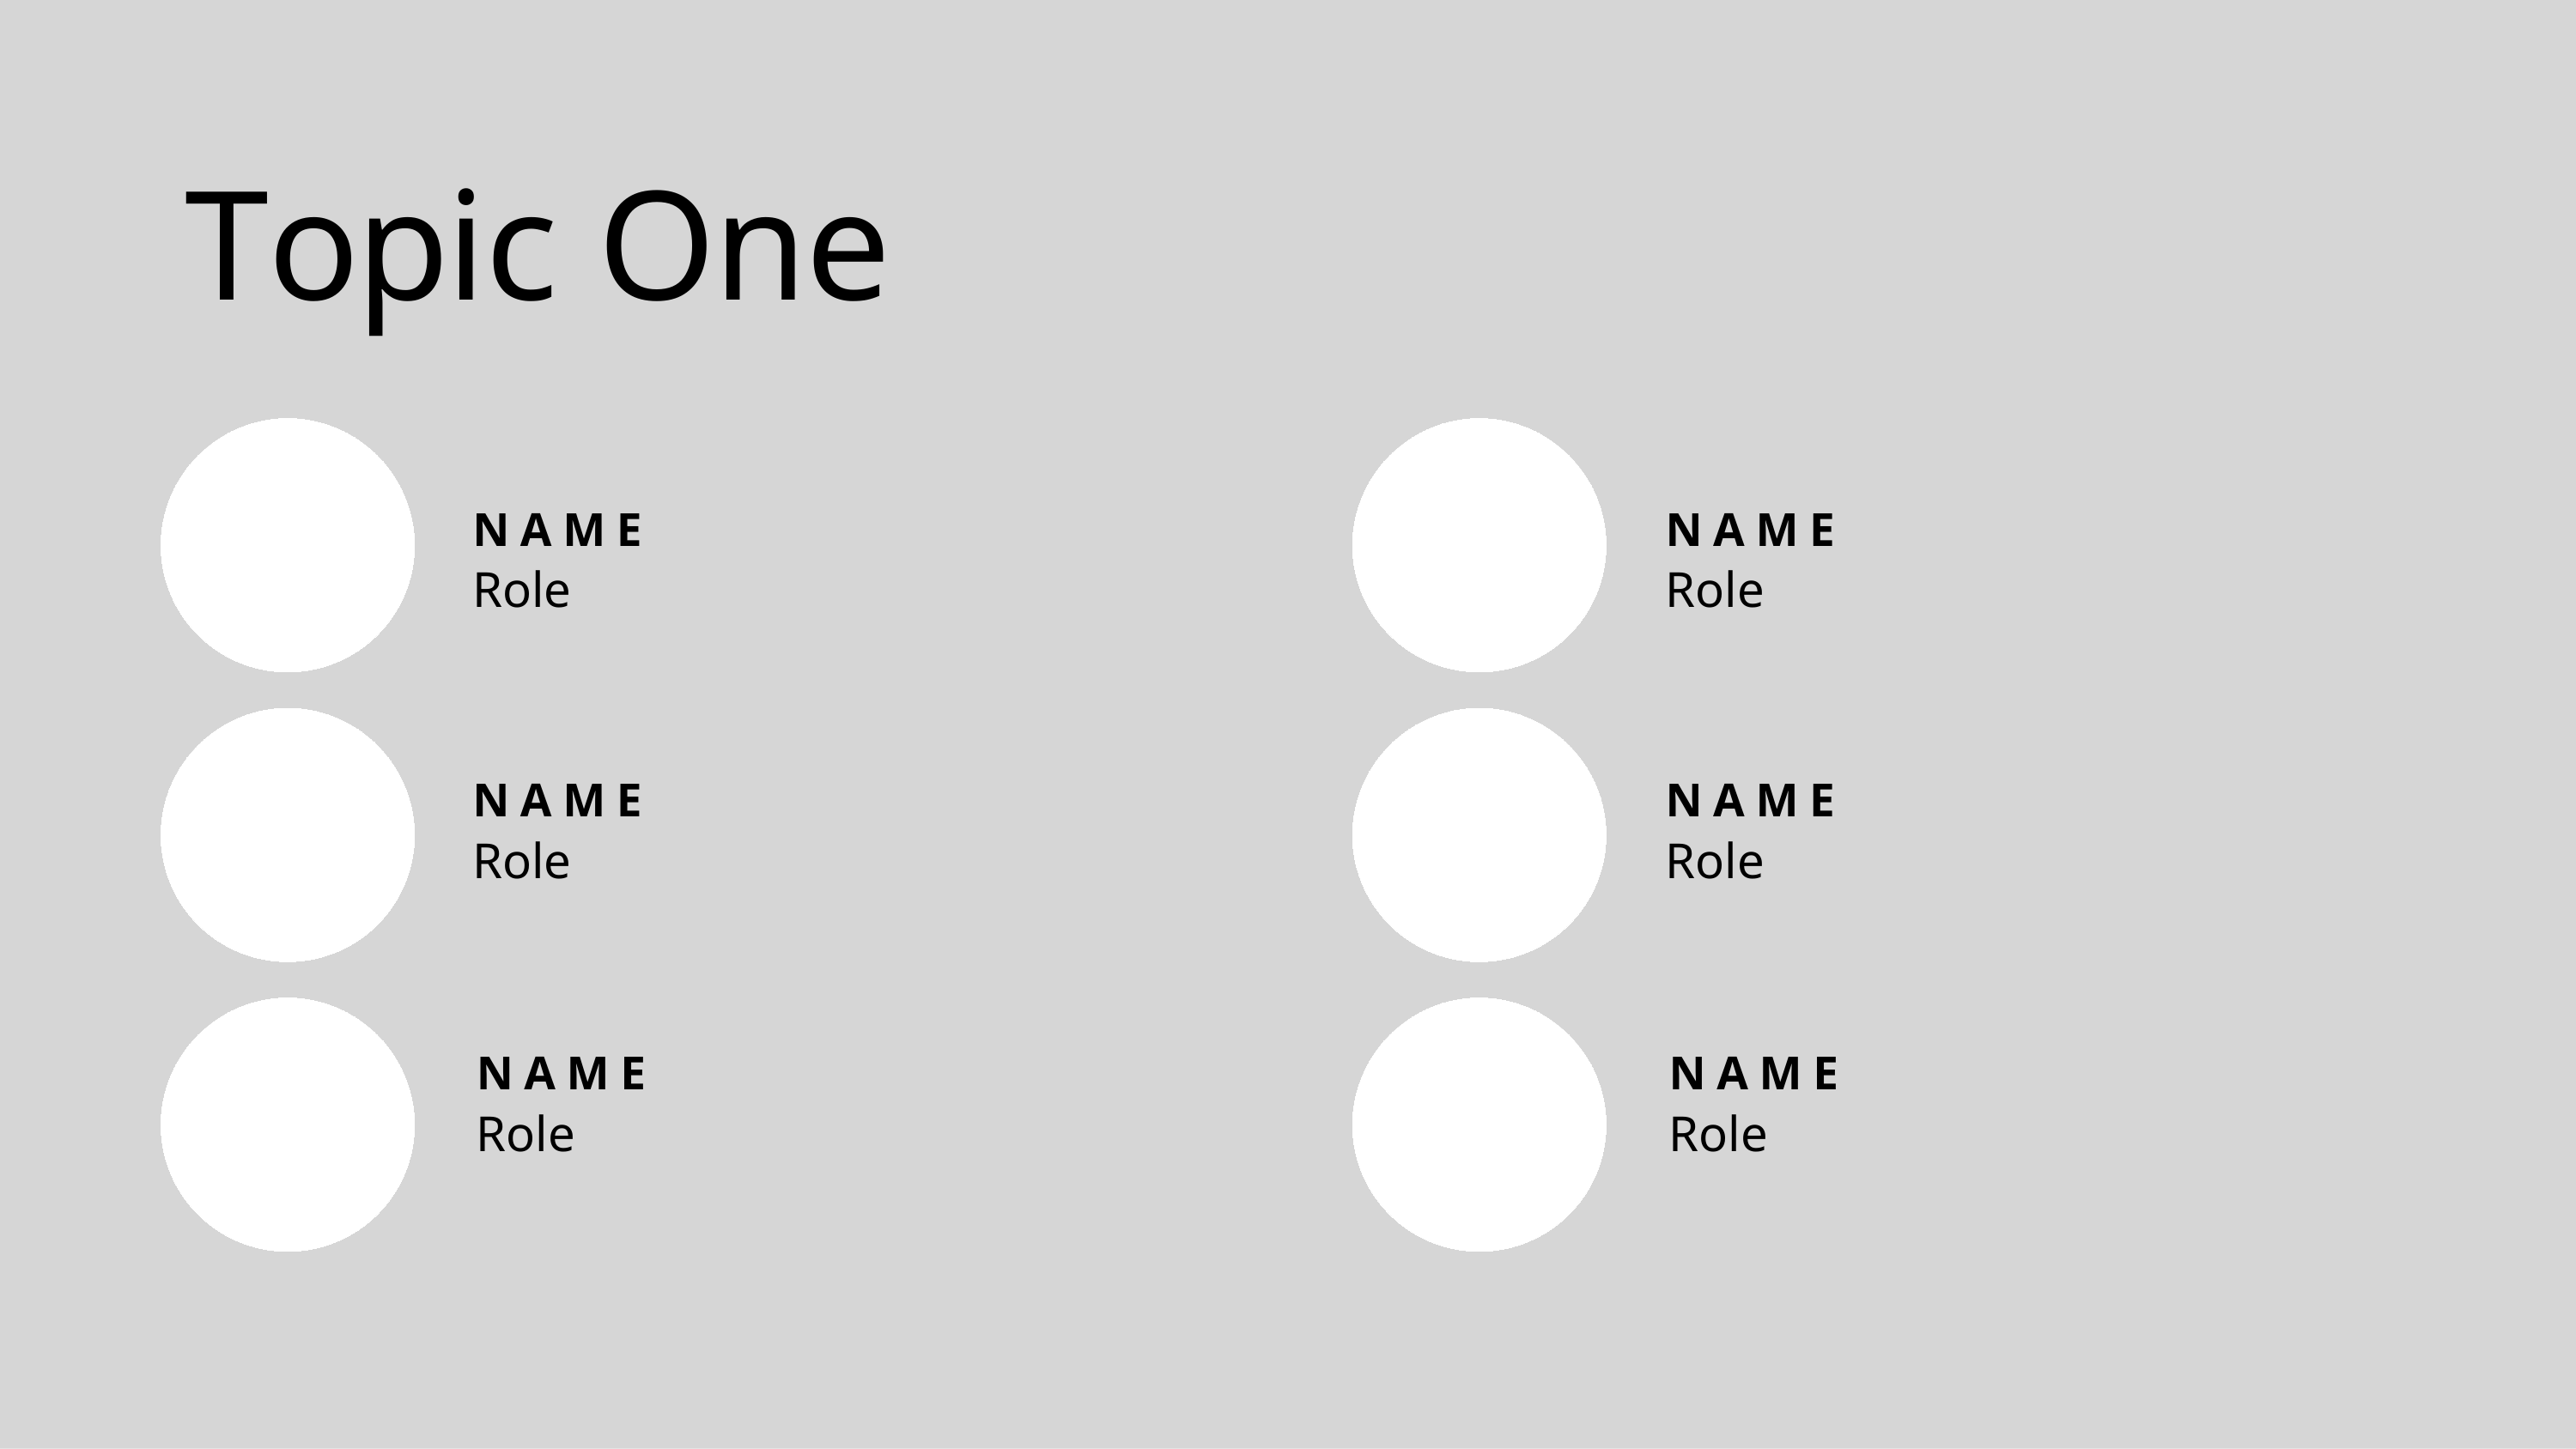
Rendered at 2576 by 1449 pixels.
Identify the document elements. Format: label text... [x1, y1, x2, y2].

text_box [1352, 997, 1607, 1252]
text_box NAME Role [471, 498, 1244, 618]
text_box NAME Role [471, 768, 1244, 888]
text_box [1352, 418, 1607, 672]
text_box NAME Role [1667, 1041, 2440, 1161]
text_box NAME Role [474, 1041, 1248, 1161]
text_box [161, 997, 415, 1252]
text_box NAME Role [1663, 768, 2437, 888]
text_box NAME Role [1663, 498, 2437, 618]
text_box [1352, 708, 1607, 962]
text_box [161, 418, 415, 672]
title Topic One [182, 146, 2415, 512]
text_box [161, 708, 415, 962]
